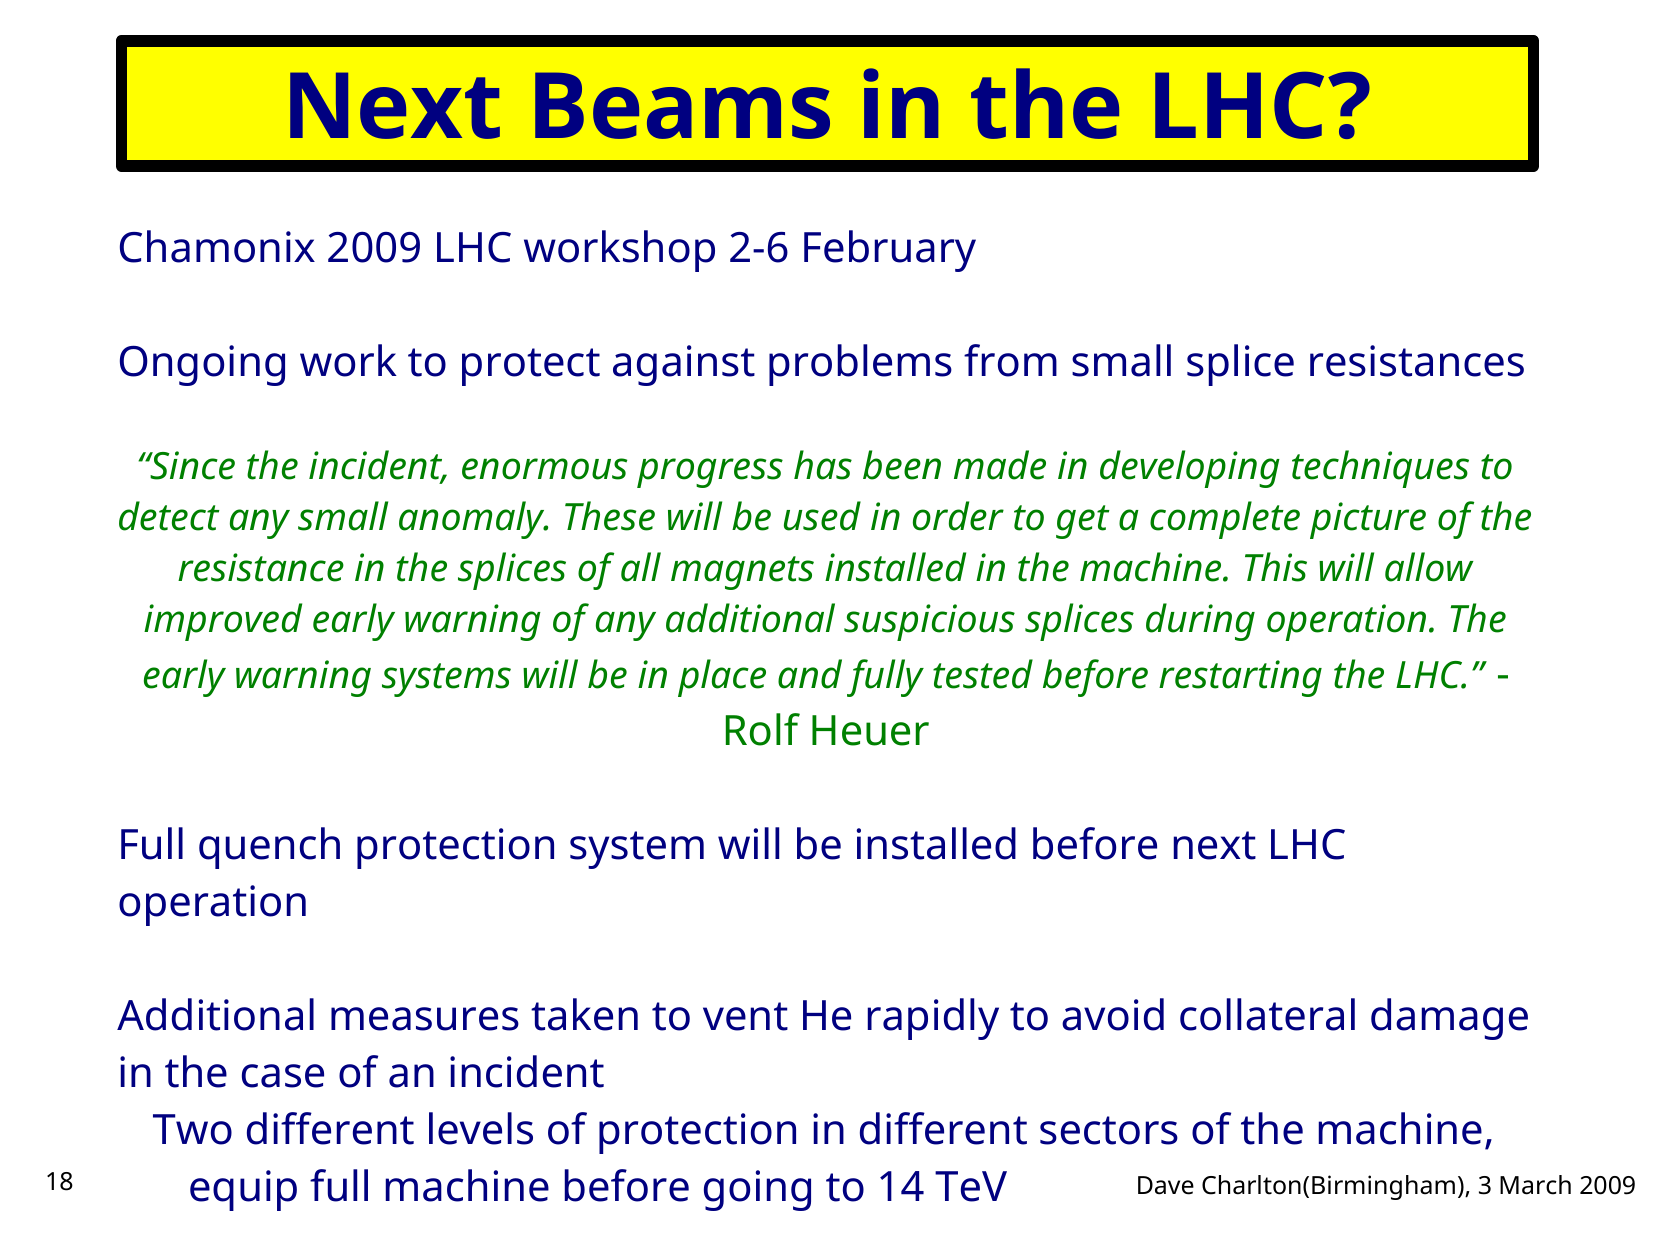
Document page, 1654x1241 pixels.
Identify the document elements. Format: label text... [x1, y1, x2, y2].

title Next Beams in the LHC? [121, 49, 1534, 158]
text_box Chamonix 2009 LHC workshop 2-6 February Ongoing work to protect against problems from small splice resistances “Since the incident, enormous progress has been made in developing techniques to detect any small anomaly. These will be used in order to get a complete picture of the resistance in the splices of all magnets installed in the machine. This will allow improved early warning of any additional suspicious splices during operation. The early warning systems will be in place and fully tested before restarting the LHC.” - Rolf Heuer Full quench protection system will be installed before next LHC operation Additional measures taken to vent He rapidly to avoid collateral damage in the case of an incident Two different levels of protection in different sectors of the machine, equip full machine before going to 14 TeV Decided not to warm up the whole machine now – should ensure operation with beam in 2009 – but only from the autumn [117, 217, 1535, 1189]
